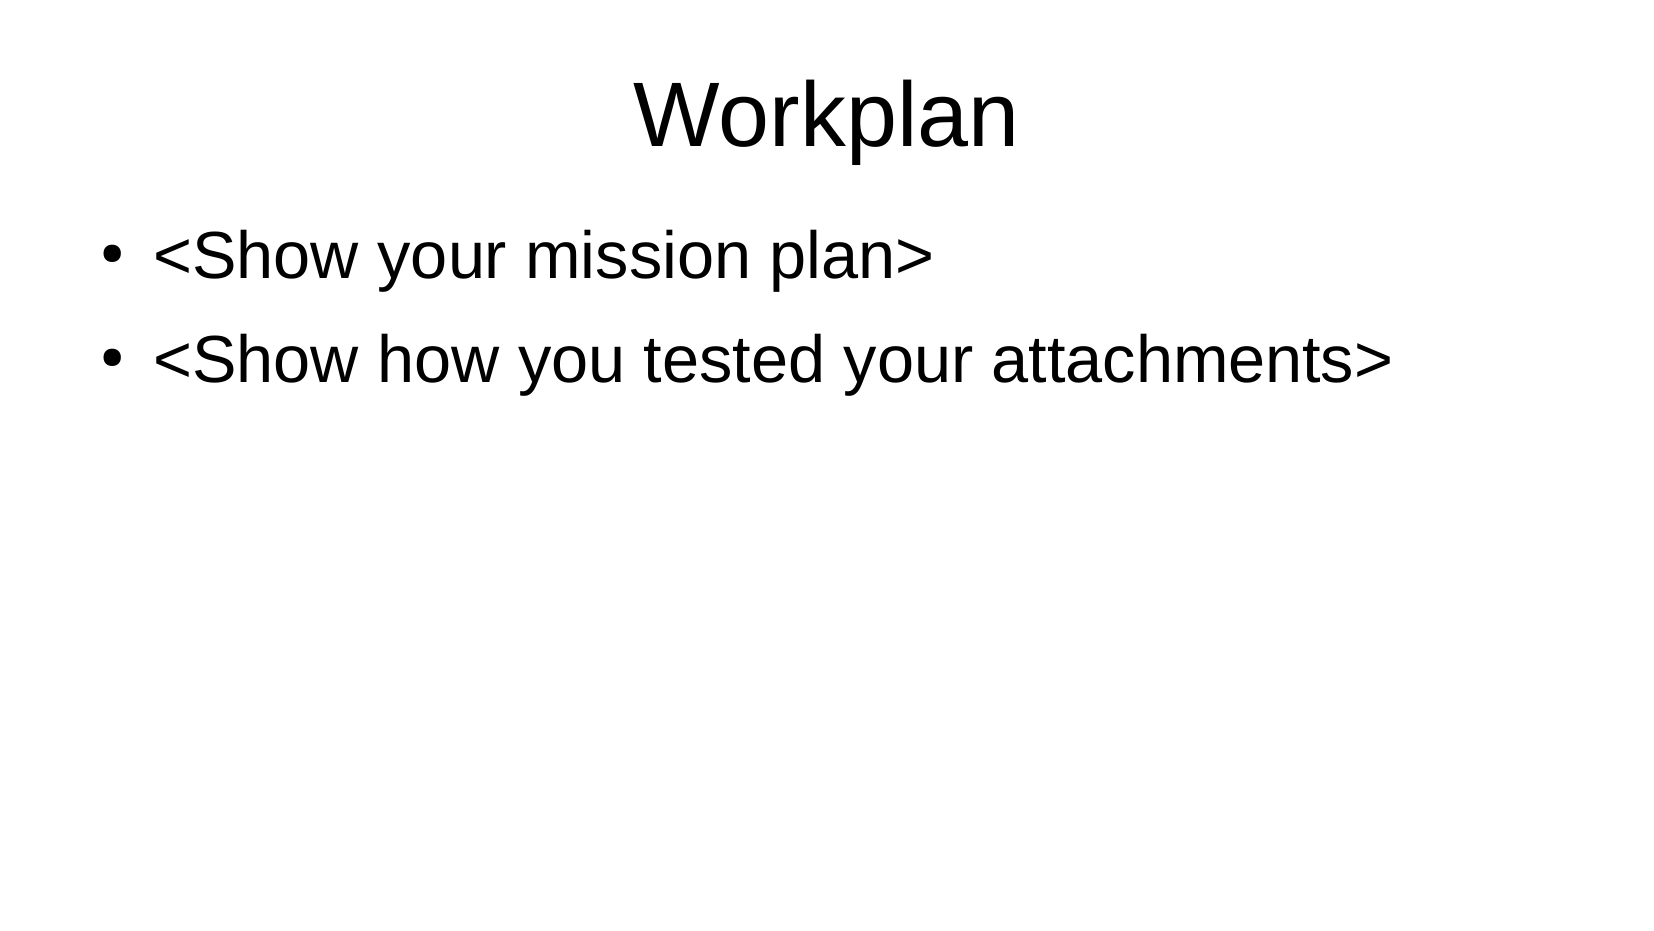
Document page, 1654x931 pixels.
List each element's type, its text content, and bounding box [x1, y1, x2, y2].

title Workplan [82, 37, 1571, 193]
list <Show your mission plan> <Show how you tested your attachments> [82, 217, 1571, 758]
